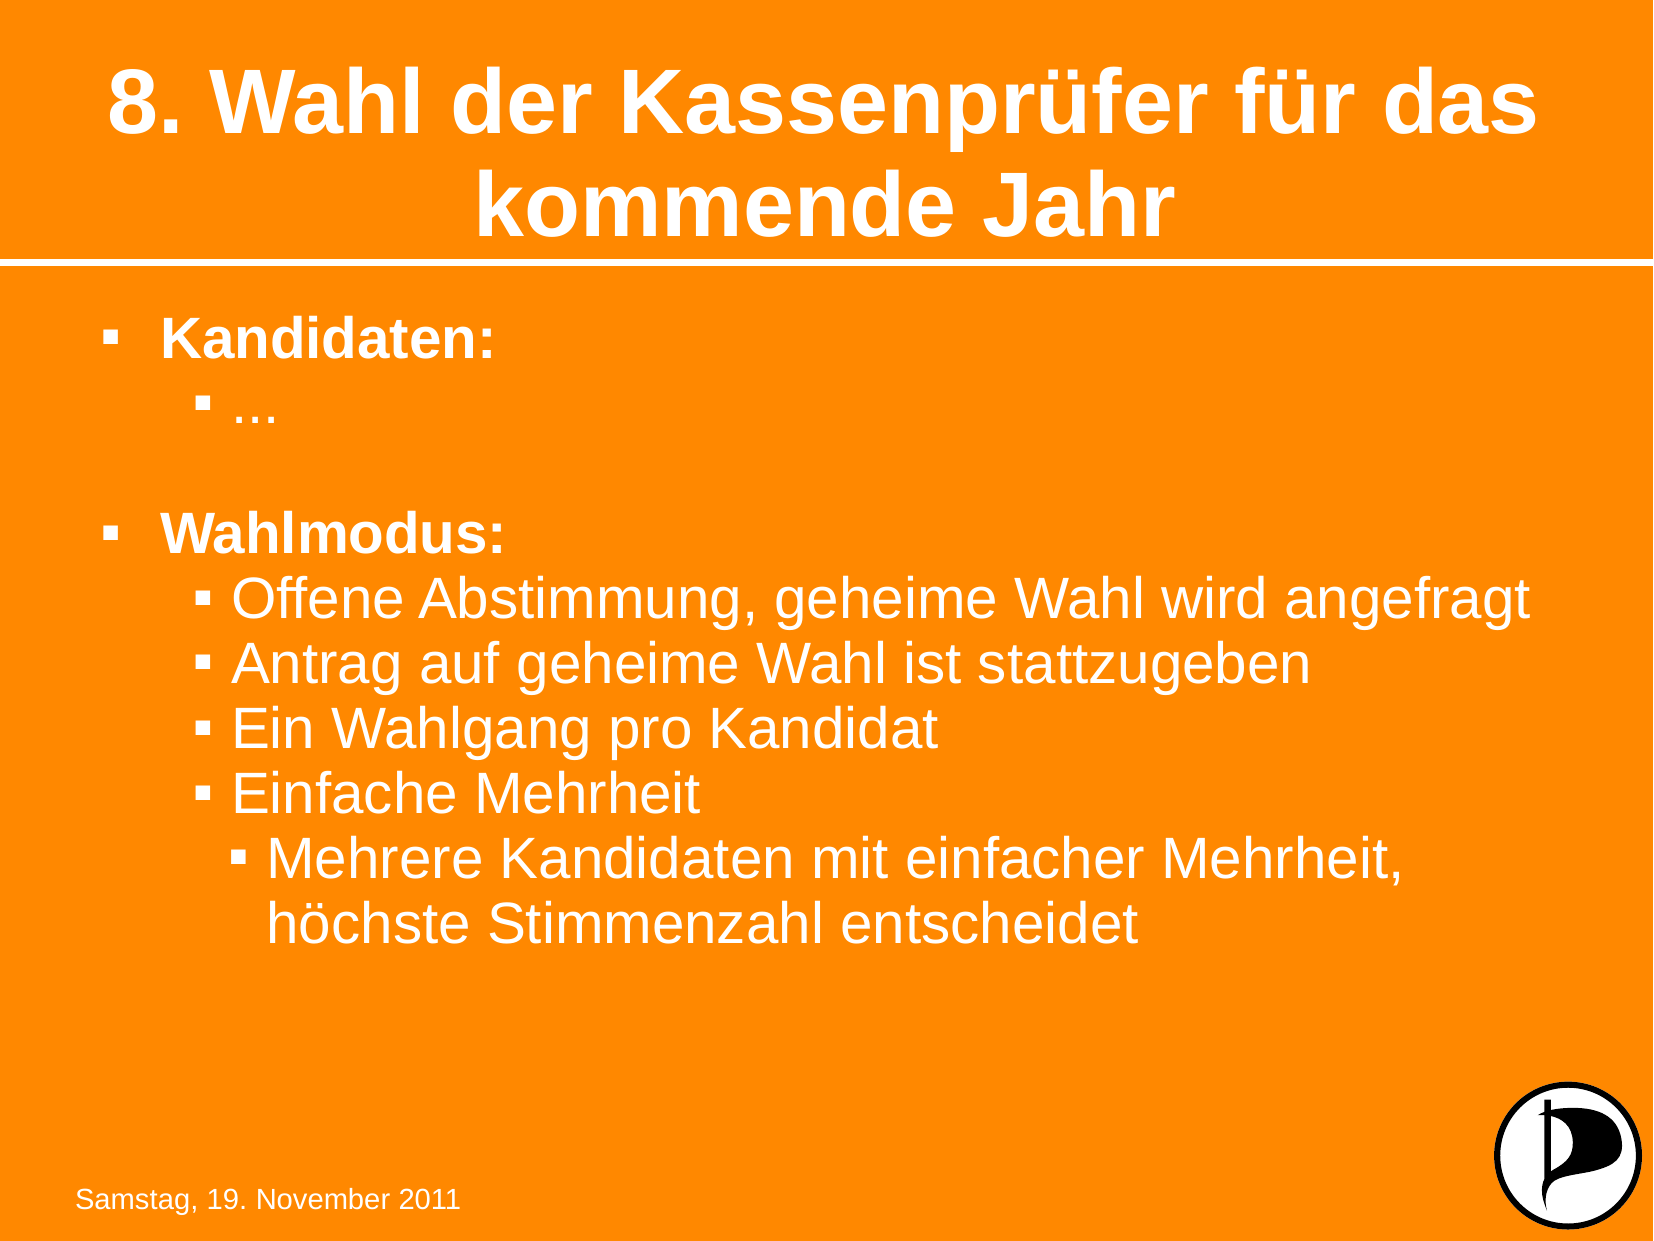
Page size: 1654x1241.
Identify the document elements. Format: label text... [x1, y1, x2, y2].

title 8. Wahl der Kassenprüfer für das kommende Jahr [37, 49, 1613, 257]
subtitle Kandidaten: ... Wahlmodus: Offene Abstimmung, geheime Wahl wird angefragt Antrag auf geheime Wahl ist stattzugeben Ein Wahlgang pro Kandidat Einfache Mehrheit Mehrere Kandidaten mit einfacher Mehrheit, höchste Stimmenzahl entscheidet [75, 306, 1563, 976]
